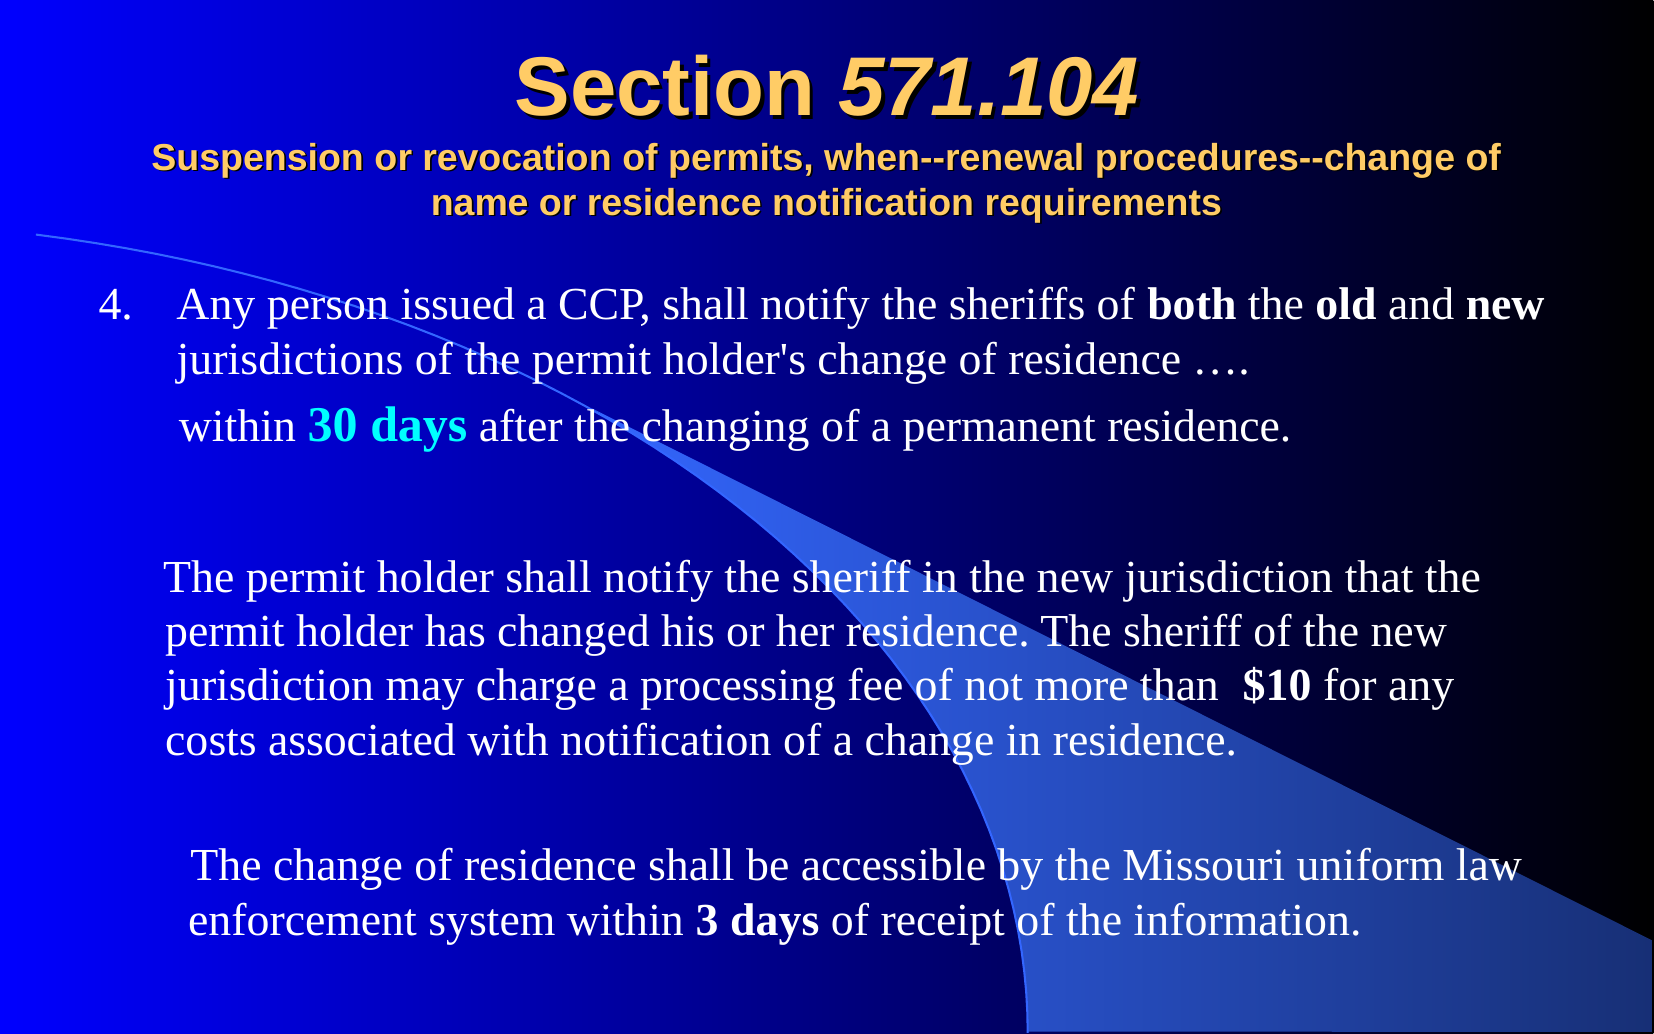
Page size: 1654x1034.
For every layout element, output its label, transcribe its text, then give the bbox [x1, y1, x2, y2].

list 4. Any person issued a CCP, shall notify the sheriffs of both the old and new jurisdictions of the permit holder's change of residence …. within 30 days after the changing of a permanent residence. The permit holder shall notify the sheriff in the new jurisdiction that the permit holder has changed his or her residence. The sheriff of the new jurisdiction may charge a processing fee of not more than $10 for any costs associated with notification of a change in residence. The change of residence shall be accessible by the Missouri uniform law enforcement system within 3 days of receipt of the information. [82, 165, 1571, 950]
title Section 571.104 Suspension or revocation of permits, when--renewal procedures--change of name or residence notification requirements [82, 24, 1571, 165]
